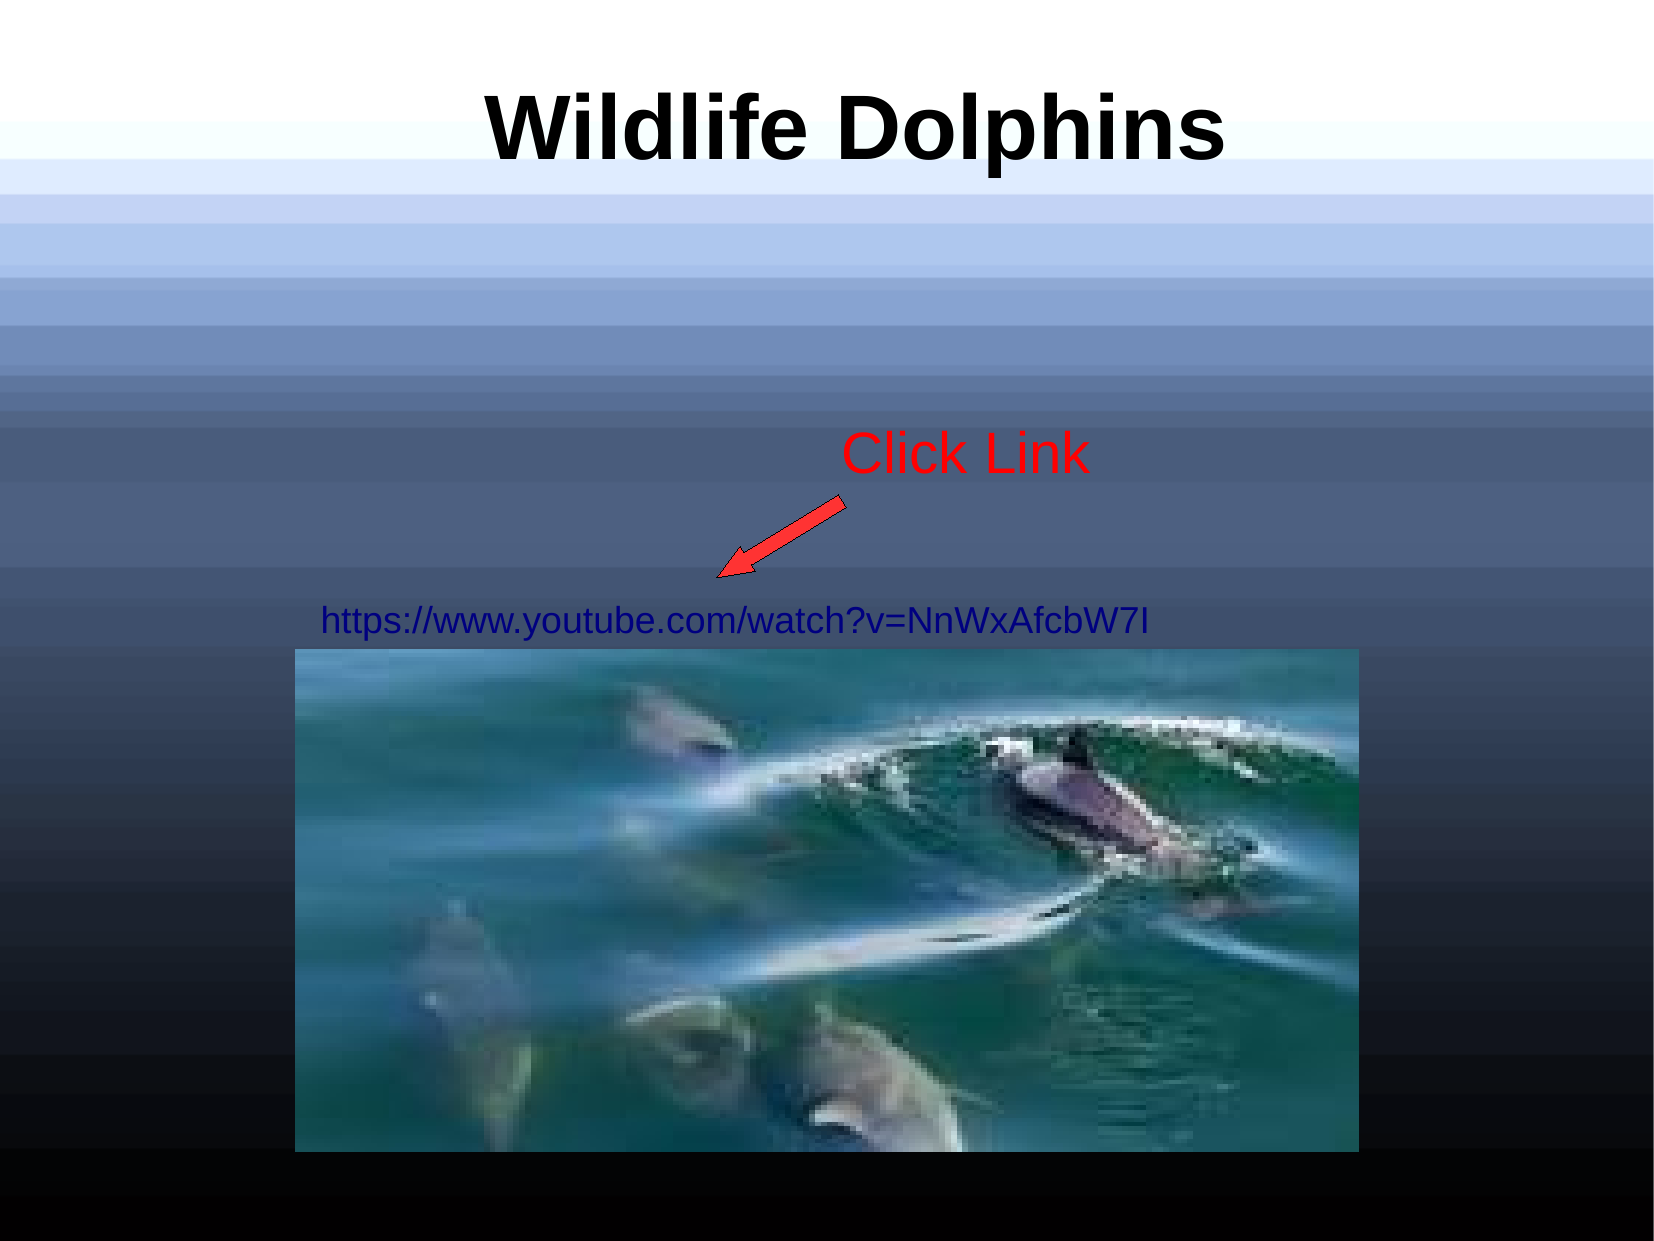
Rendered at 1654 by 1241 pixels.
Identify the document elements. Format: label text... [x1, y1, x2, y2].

text_box Click Link [826, 413, 1506, 493]
title Wildlife Dolphins [88, 49, 1625, 207]
text_box [716, 494, 847, 578]
text_box https://www.youtube.com/watch?v=NnWxAfcbW7I [305, 591, 1356, 649]
picture [0, 0, 1654, 1241]
